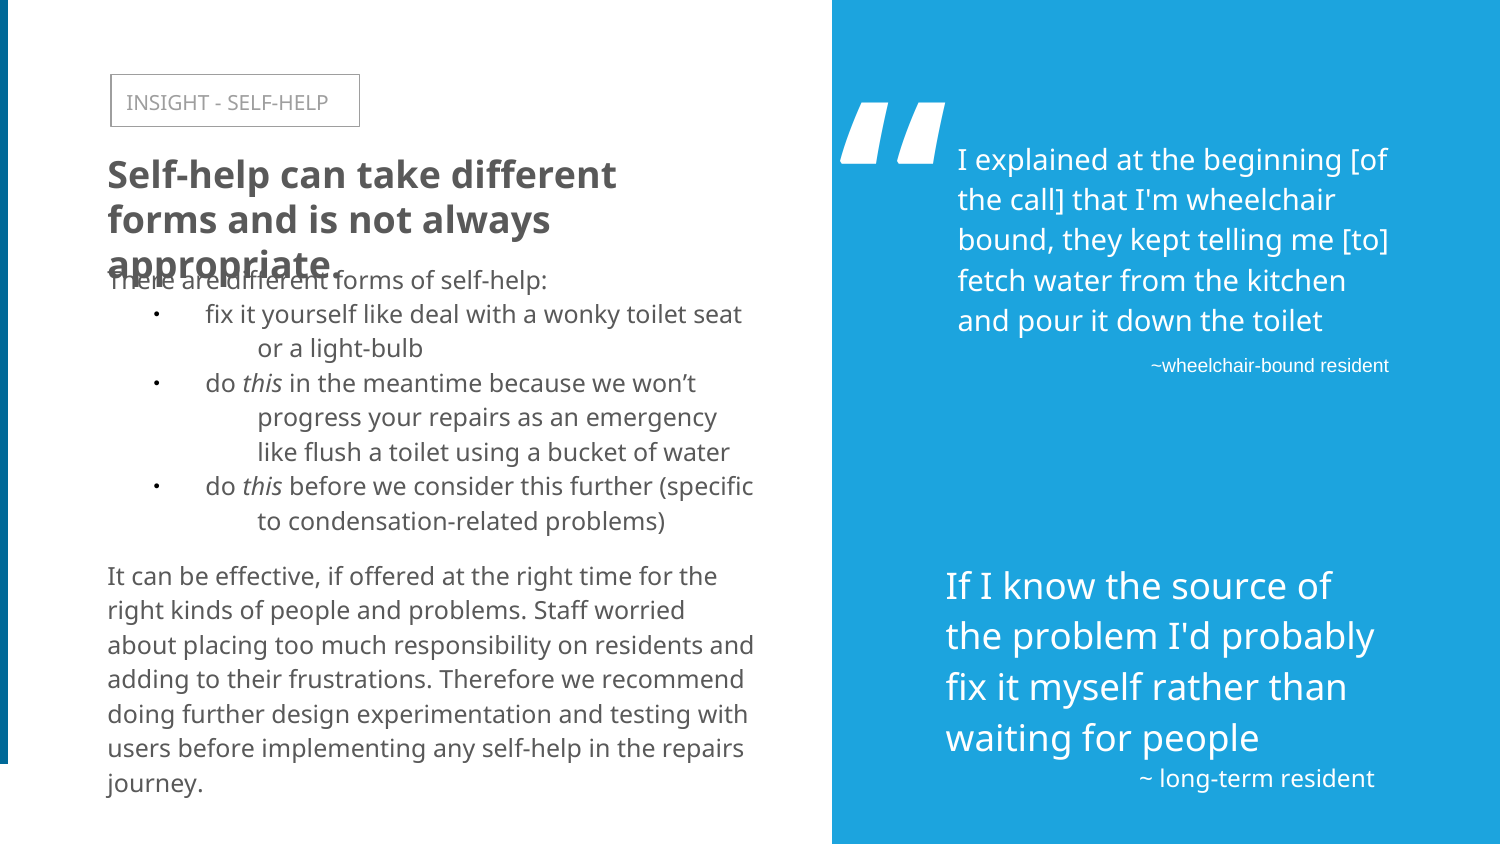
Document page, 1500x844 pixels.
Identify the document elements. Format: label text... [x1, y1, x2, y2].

list I explained at the beginning [of the call] that I'm wheelchair bound, they kept telling me [to] fetch water from the kitchen and pour it down the toilet ~wheelchair-bound resident [942, 120, 1417, 398]
list If I know the source of the problem I'd probably fix it myself rather than waiting for people ~ long-term resident [930, 540, 1405, 809]
title Self-help can take different forms and is not always appropriate. [92, 136, 702, 244]
title There are different forms of self-help: fix it yourself like deal with a wonky toilet seat or a light-bulb do this in the meantime because we won’t progress your repairs as an emergency like flush a toilet using a bucket of water do this before we consider this further (specific to condensation-related problems) It can be effective, if offered at the right time for the right kinds of people and problems. Staff worried about placing too much responsibility on residents and adding to their frustrations. Therefore we recommend doing further design experimentation and testing with users before implementing any self-help in the repairs journey. [92, 244, 777, 809]
text_box INSIGHT - SELF-HELP [111, 74, 360, 127]
